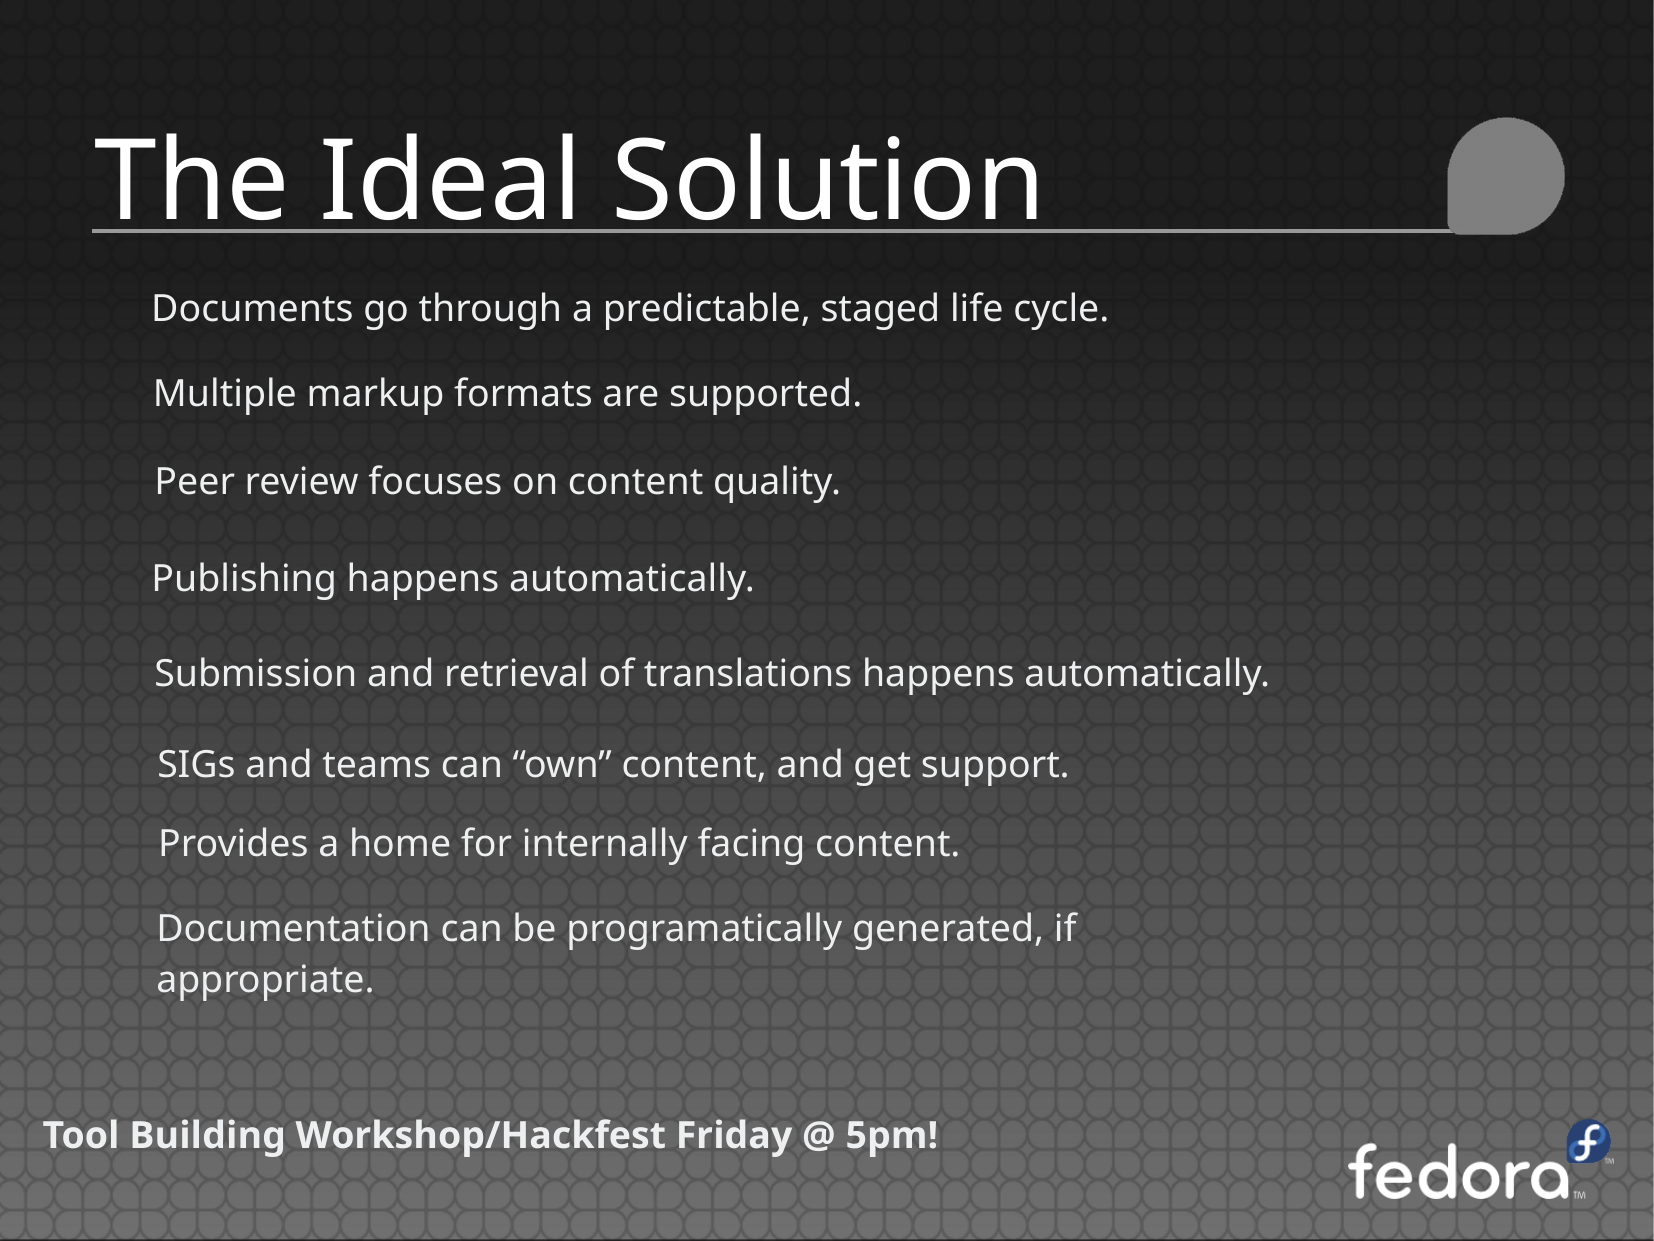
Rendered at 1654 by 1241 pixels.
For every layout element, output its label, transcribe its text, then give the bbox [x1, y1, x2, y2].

text_box Publishing happens automatically. [136, 544, 1439, 603]
text_box Tool Building Workshop/Hackfest Friday @ 5pm! [27, 1101, 1207, 1204]
text_box Peer review focuses on content quality. [139, 447, 1260, 506]
text_box Documents go through a predictable, staged life cycle. [136, 274, 1525, 333]
text_box Documentation can be programatically generated, if appropriate. [141, 894, 1321, 996]
text_box SIGs and teams can “own” content, and get support. [142, 729, 1518, 789]
text_box Submission and retrieval of translations happens automatically. [139, 638, 1514, 698]
title The Ideal Solution [94, 100, 1426, 251]
text_box Provides a home for internally facing content. [143, 808, 1398, 891]
text_box Multiple markup formats are supported. [138, 359, 1204, 418]
picture [0, 0, 1654, 1241]
